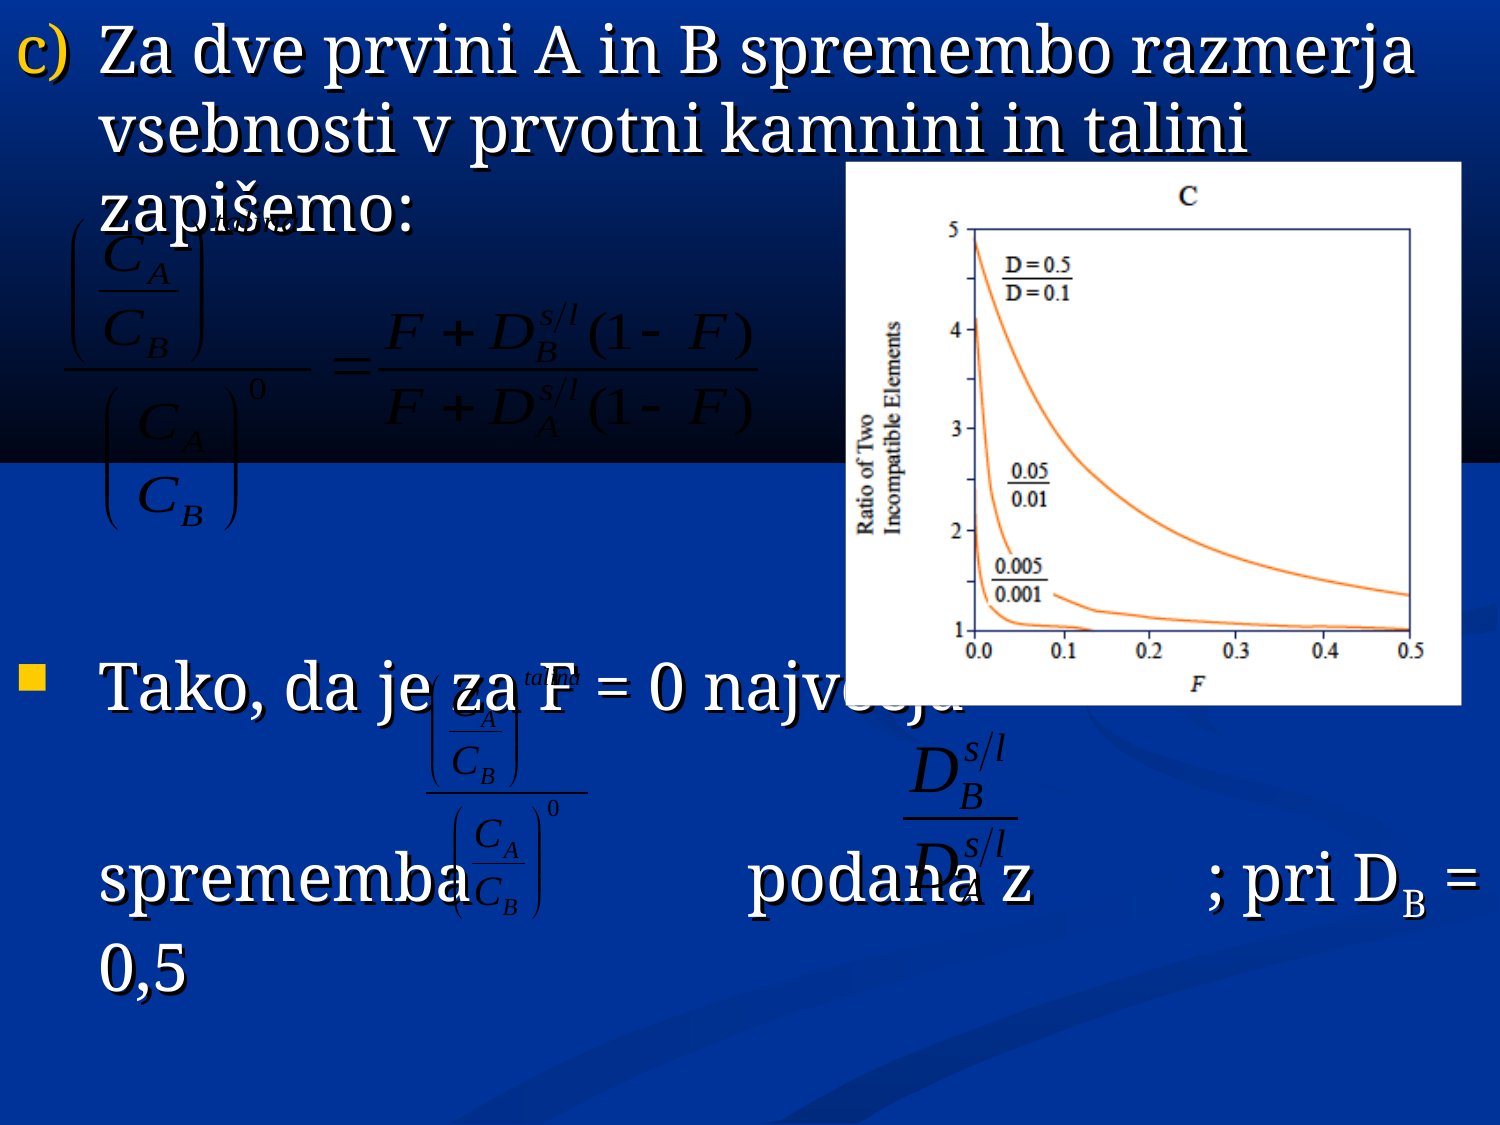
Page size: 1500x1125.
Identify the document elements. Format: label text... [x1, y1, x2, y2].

chart [419, 657, 597, 929]
chart [53, 196, 774, 543]
chart [891, 716, 1034, 921]
list Za dve prvini A in B spremembo razmerja vsebnosti v prvotni kamnini in talini zapišemo: Tako, da je za F = 0 največja sprememba podana z ; pri DB = 0,5 in DA = 0,1, je to 5, kar je največja možna sprememba. [0, 0, 1500, 1125]
picture [844, 160, 1464, 708]
